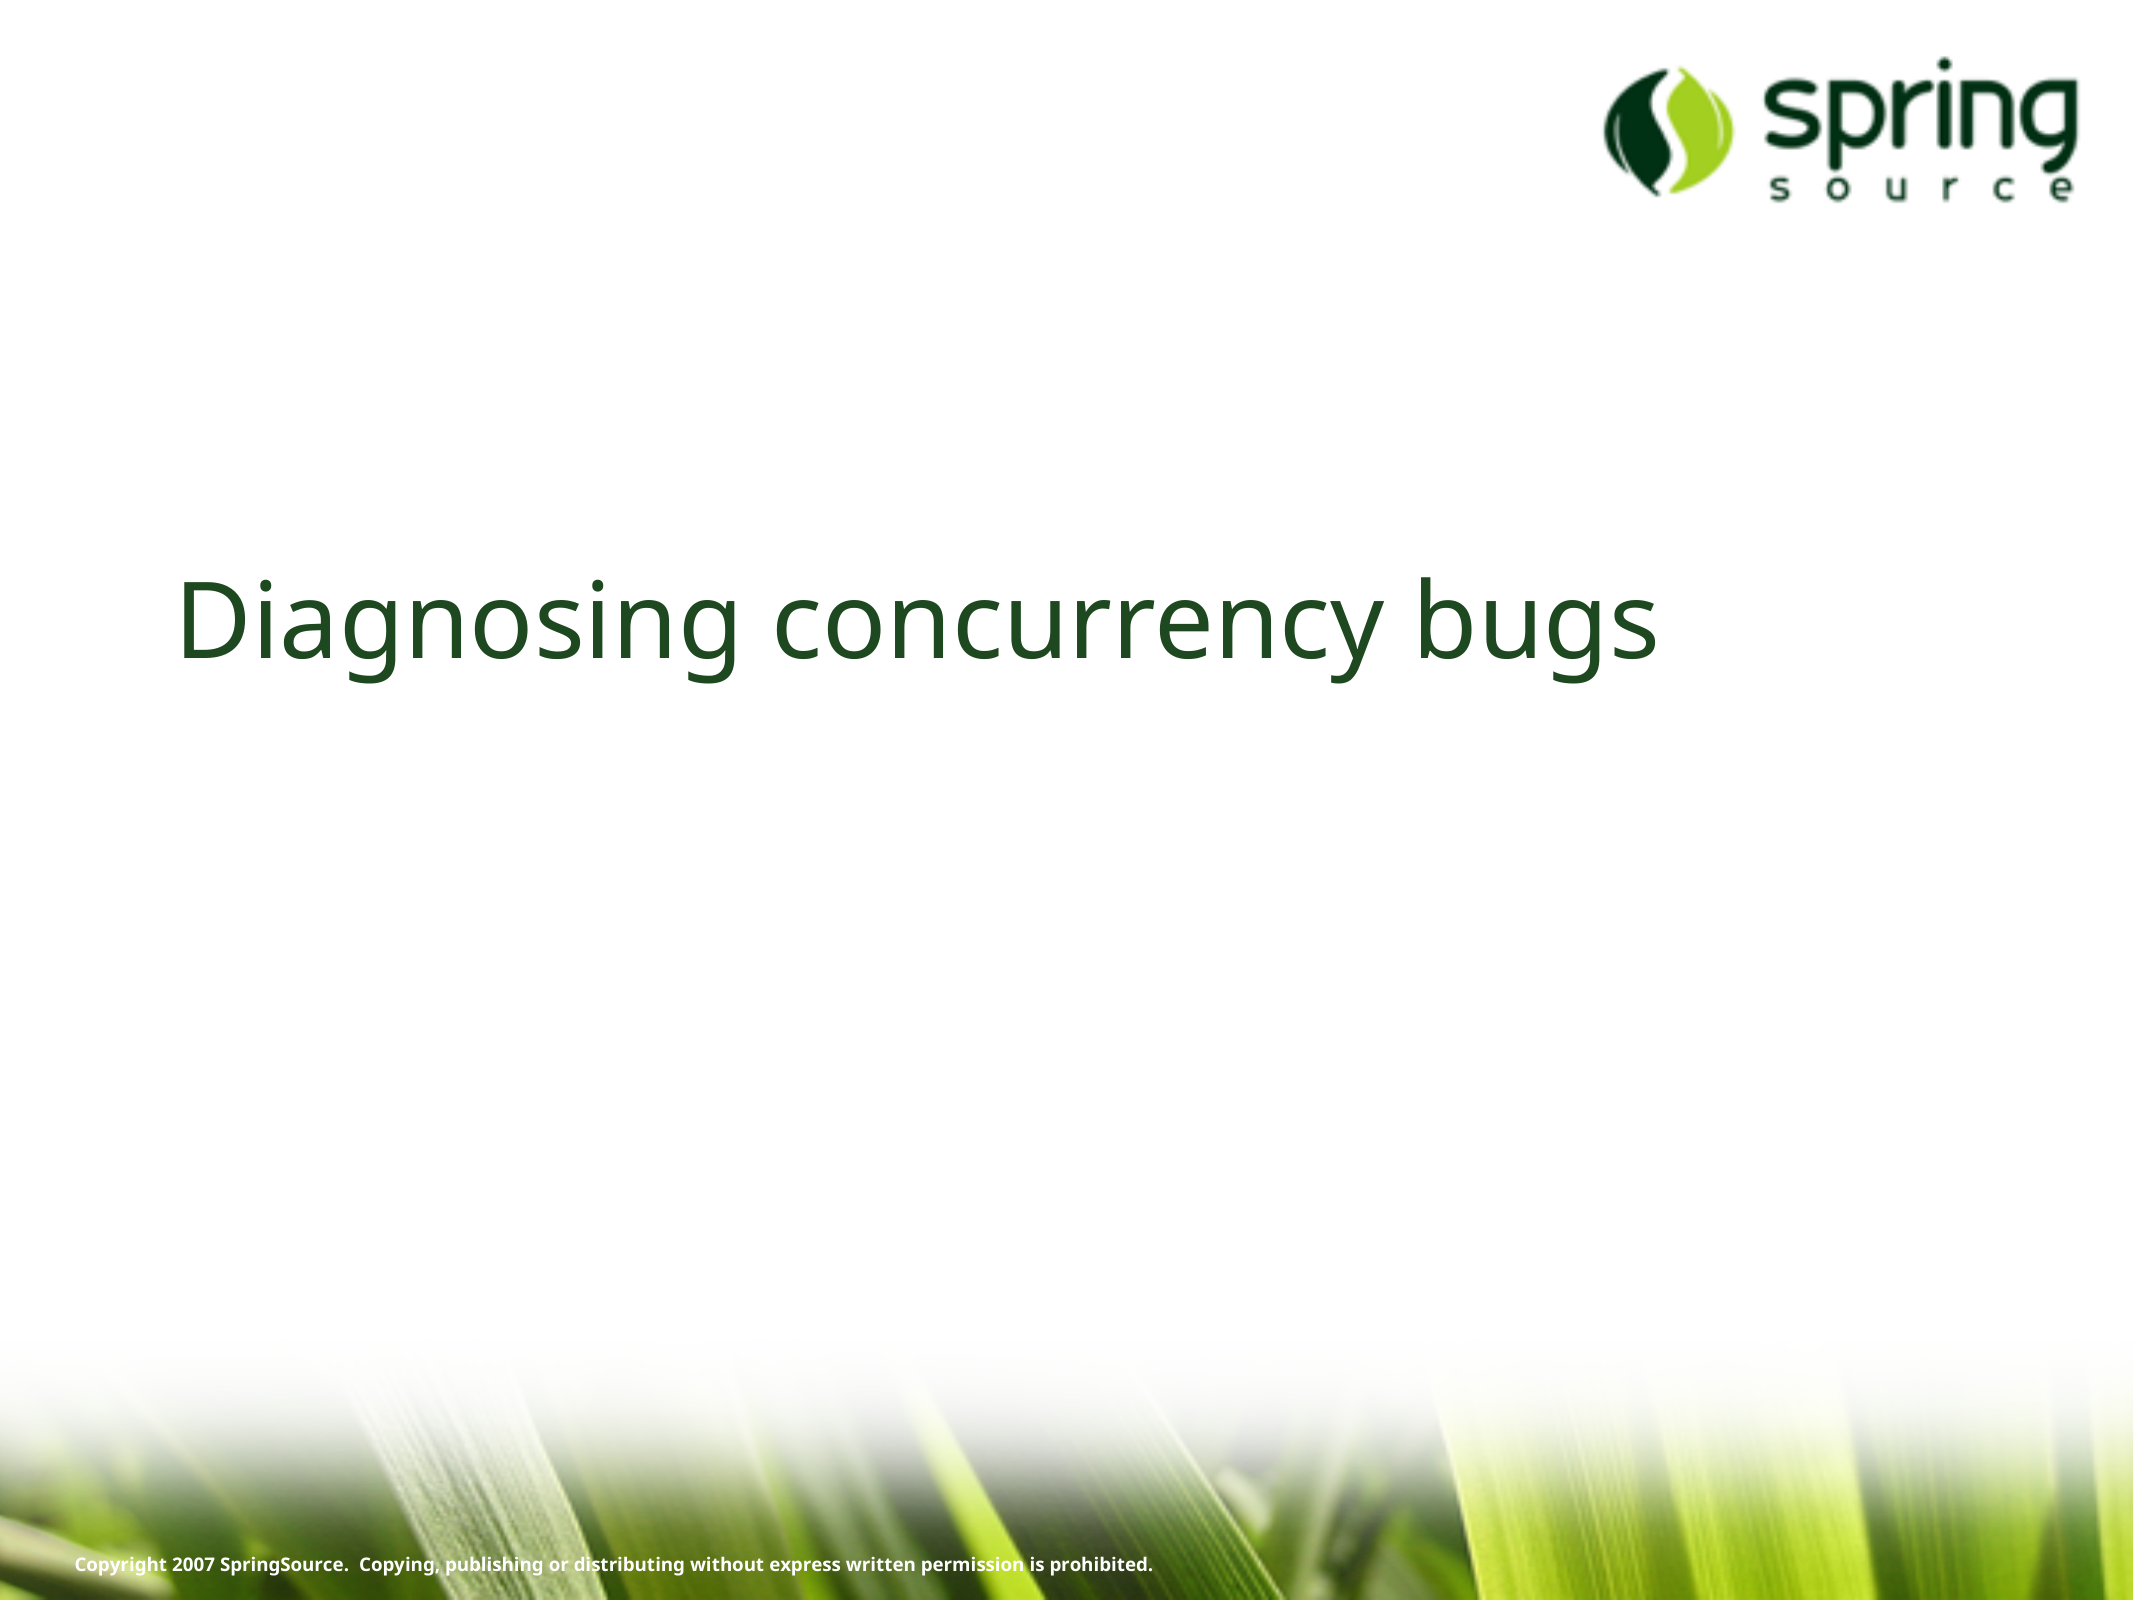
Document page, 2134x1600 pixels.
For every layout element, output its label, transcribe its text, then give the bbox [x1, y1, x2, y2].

picture [0, 1340, 2134, 1600]
picture [1555, 46, 2134, 224]
title Diagnosing concurrency bugs [153, 484, 1967, 752]
